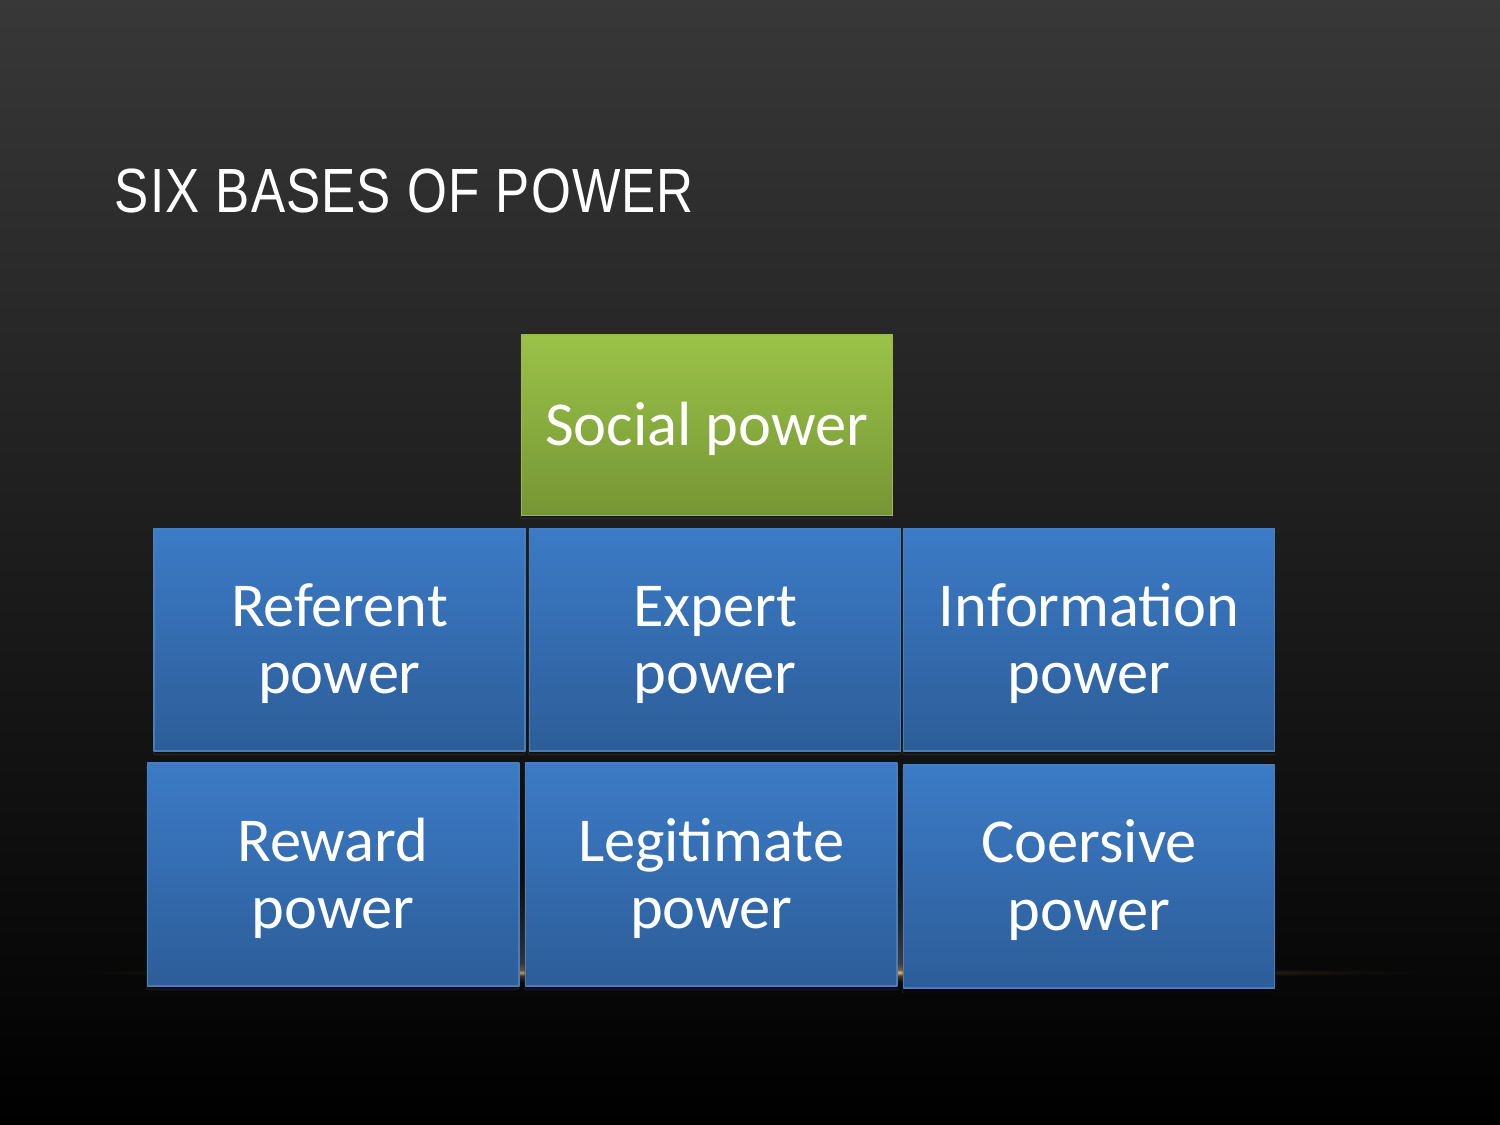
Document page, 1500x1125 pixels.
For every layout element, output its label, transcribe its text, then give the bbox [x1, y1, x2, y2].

text_box Legitimate power [525, 763, 897, 986]
text_box Reward power [147, 763, 519, 986]
title Six bases of power [99, 45, 1400, 233]
text_box Referent power [153, 528, 526, 752]
text_box Information power [903, 528, 1275, 752]
text_box Social power [521, 334, 893, 516]
text_box Coersive power [903, 765, 1275, 988]
text_box Expert power [529, 528, 901, 752]
